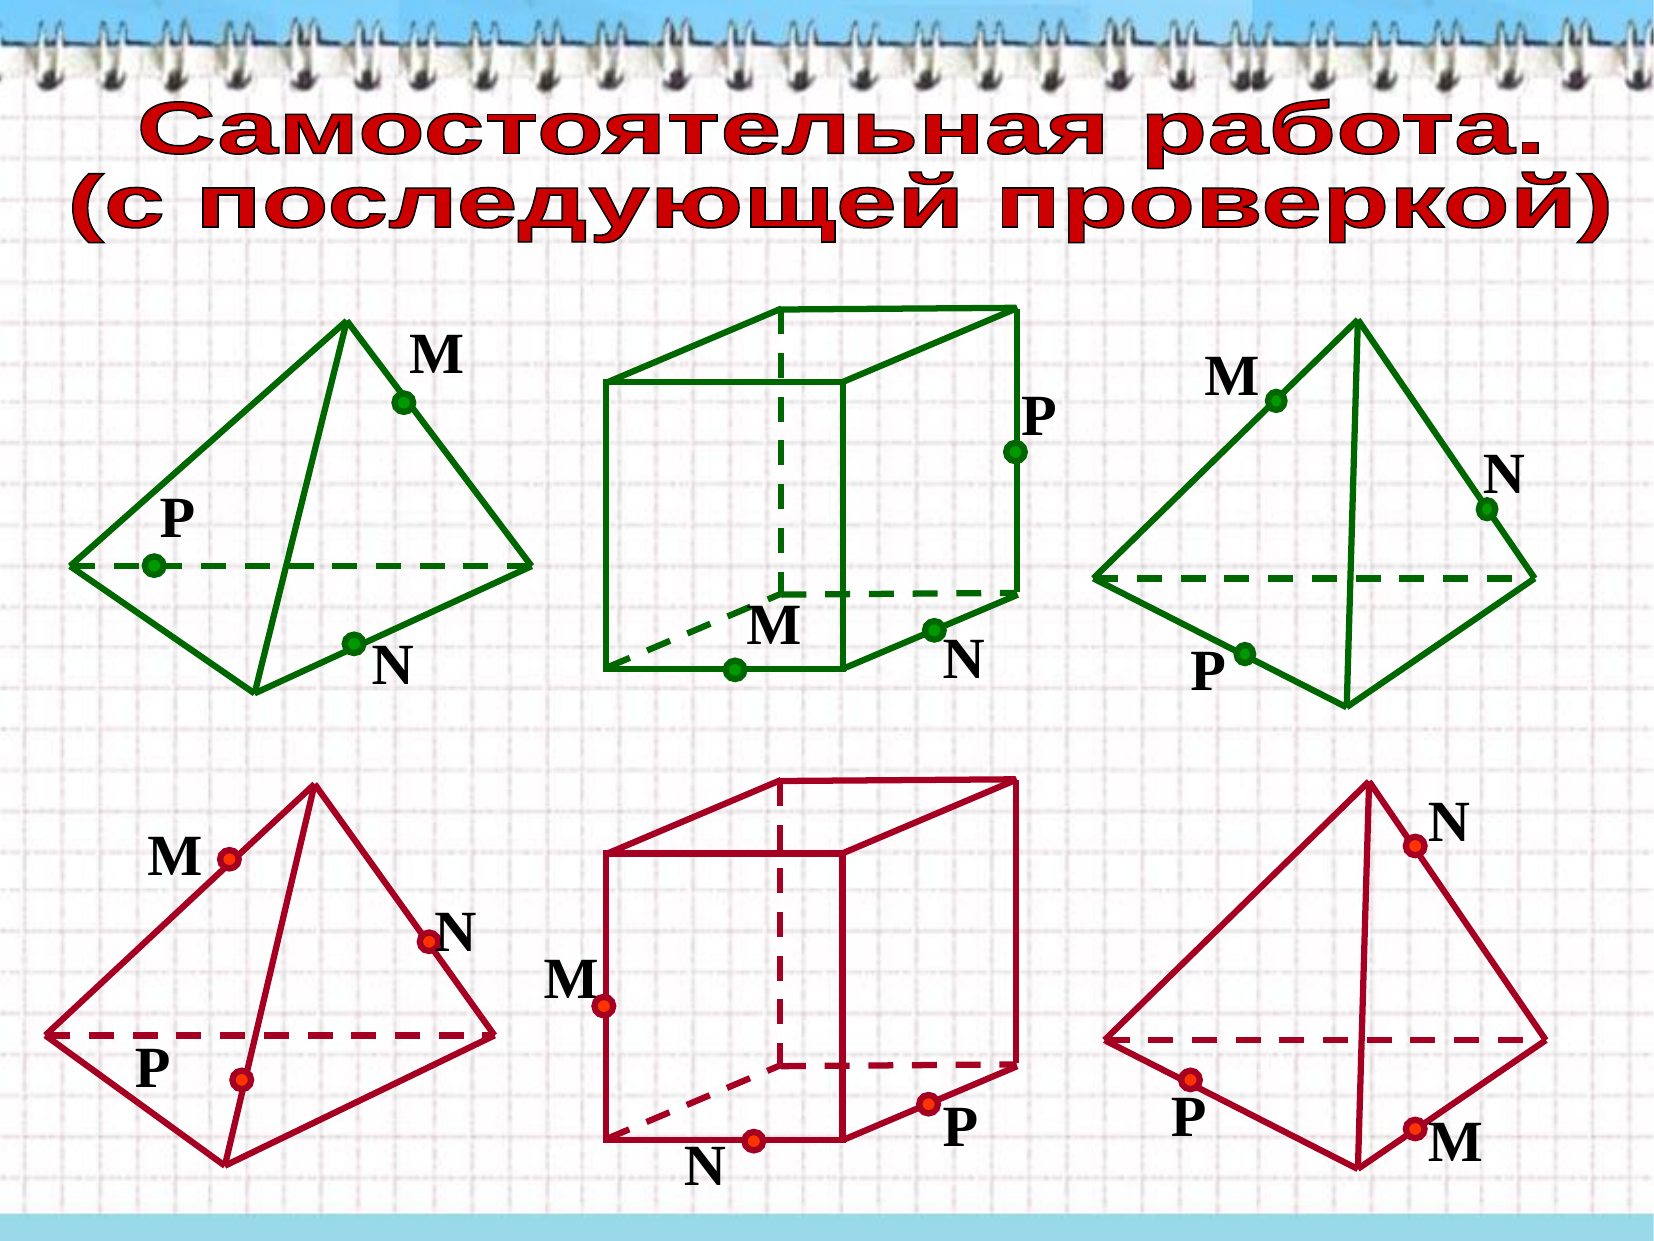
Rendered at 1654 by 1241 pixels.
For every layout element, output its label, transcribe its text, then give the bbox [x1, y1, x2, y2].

text_box [232, 1070, 252, 1090]
text_box P [144, 471, 236, 557]
text_box Самостоятельная работа. (с последующей проверкой) [362, 113, 421, 155]
text_box Самостоятельная работа. (с последующей проверкой) [108, 187, 162, 228]
text_box [144, 557, 164, 575]
text_box Самостоятельная работа. (с последующей проверкой) [589, 188, 650, 243]
text_box [1480, 514, 1494, 519]
text_box N [1468, 427, 1549, 514]
text_box Самостоятельная работа. (с последующей проверкой) [331, 187, 386, 228]
text_box P [1175, 624, 1256, 711]
text_box Самостоятельная работа. (с последующей проверкой) [1517, 188, 1570, 228]
text_box N [927, 612, 1019, 698]
text_box Самостоятельная работа. (с последующей проверкой) [141, 101, 213, 155]
text_box Самостоятельная работа. (с последующей проверкой) [1265, 187, 1319, 228]
text_box [1405, 836, 1425, 856]
text_box P [1006, 369, 1097, 455]
picture [0, 0, 1654, 1241]
text_box Самостоятельная работа. (с последующей проверкой) [987, 113, 1103, 155]
text_box [224, 850, 239, 869]
text_box Самостоятельная работа. (с последующей проверкой) [541, 113, 600, 155]
text_box M [394, 307, 486, 393]
text_box Самостоятельная работа. (с последующей проверкой) [220, 113, 279, 155]
text_box Самостоятельная работа. (с последующей проверкой) [1132, 187, 1191, 228]
text_box Самостоятельная работа. (с последующей проверкой) [669, 114, 718, 154]
text_box Самостоятельная работа. (с последующей проверкой) [427, 113, 482, 155]
text_box Самостоятельная работа. (с последующей проверкой) [1329, 187, 1385, 243]
text_box Самостоятельная работа. (с последующей проверкой) [1147, 113, 1203, 169]
text_box [1006, 455, 1024, 462]
text_box M [1413, 1095, 1494, 1181]
text_box Самостоятельная работа. (с последующей проверкой) [203, 188, 255, 228]
text_box Самостоятельная работа. (с последующей проверкой) [840, 187, 894, 228]
text_box M [528, 932, 620, 1018]
text_box N [1413, 775, 1494, 861]
text_box Самостоятельная работа. (с последующей проверкой) [904, 188, 957, 228]
text_box Самостоятельная работа. (с последующей проверкой) [460, 187, 514, 228]
text_box Самостоятельная работа. (с последующей проверкой) [389, 188, 451, 228]
text_box P [120, 1021, 211, 1107]
text_box Самостоятельная работа. (с последующей проверкой) [1202, 188, 1259, 228]
text_box M [132, 809, 224, 896]
text_box Самостоятельная работа. (с последующей проверкой) [1403, 114, 1452, 154]
text_box Самостоятельная работа. (с последующей проверкой) [265, 187, 325, 228]
text_box M [1189, 329, 1270, 416]
text_box Самостоятельная работа. (с последующей проверкой) [858, 114, 914, 154]
text_box Самостоятельная работа. (с последующей проверкой) [657, 187, 740, 228]
text_box Самостоятельная работа. (с последующей проверкой) [1447, 187, 1506, 228]
text_box N [419, 885, 511, 972]
text_box Самостоятельная работа. (с последующей проверкой) [72, 173, 104, 243]
text_box P [1156, 1070, 1237, 1157]
text_box Самостоятельная работа. (с последующей проверкой) [1210, 113, 1270, 155]
text_box N [356, 618, 448, 705]
text_box Самостоятельная работа. (с последующей проверкой) [926, 114, 978, 154]
text_box [394, 393, 414, 412]
text_box Самостоятельная работа. (с последующей проверкой) [1002, 188, 1054, 228]
text_box N [669, 1119, 761, 1206]
text_box [1270, 391, 1285, 410]
text_box [1181, 1070, 1200, 1090]
text_box [744, 1131, 764, 1151]
text_box [919, 1095, 927, 1114]
text_box Самостоятельная работа. (с последующей проверкой) [1068, 187, 1124, 243]
text_box [344, 634, 356, 654]
text_box Самостоятельная работа. (с последующей проверкой) [1340, 113, 1399, 155]
text_box Самостоятельная работа. (с последующей проверкой) [285, 114, 352, 154]
text_box Самостоятельная работа. (с последующей проверкой) [602, 114, 659, 154]
text_box M [731, 578, 823, 664]
text_box Самостоятельная работа. (с последующей проверкой) [782, 114, 844, 155]
text_box Самостоятельная работа. (с последующей проверкой) [487, 114, 536, 154]
text_box Самостоятельная работа. (с последующей проверкой) [1577, 173, 1608, 243]
text_box [594, 996, 614, 1016]
text_box [1405, 1119, 1425, 1139]
text_box P [927, 1080, 1019, 1166]
text_box Самостоятельная работа. (с последующей проверкой) [750, 188, 835, 242]
text_box Самостоятельная работа. (с последующей проверкой) [724, 113, 778, 155]
text_box Самостоятельная работа. (с последующей проверкой) [1273, 99, 1332, 155]
text_box Самостоятельная работа. (с последующей проверкой) [1396, 188, 1445, 228]
text_box Самостоятельная работа. (с последующей проверкой) [518, 188, 586, 242]
text_box [725, 661, 745, 680]
text_box Самостоятельная работа. (с последующей проверкой) [1457, 113, 1516, 155]
